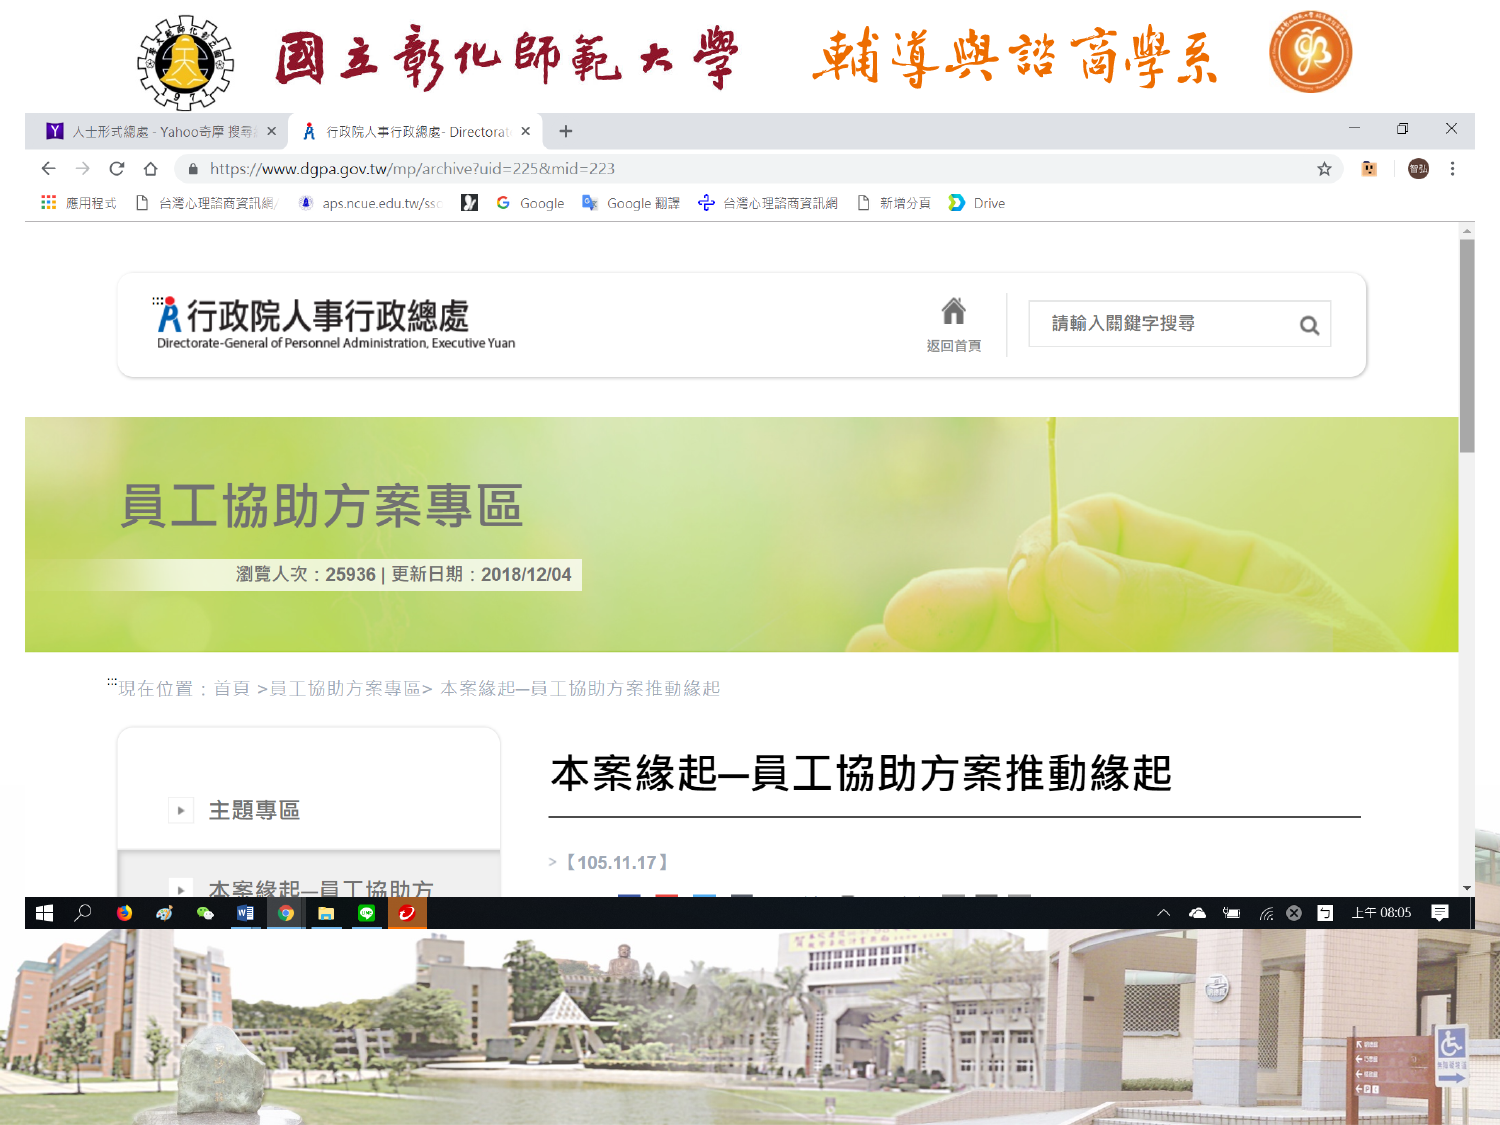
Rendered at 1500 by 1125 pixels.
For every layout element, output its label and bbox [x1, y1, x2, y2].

picture [25, 113, 1475, 929]
